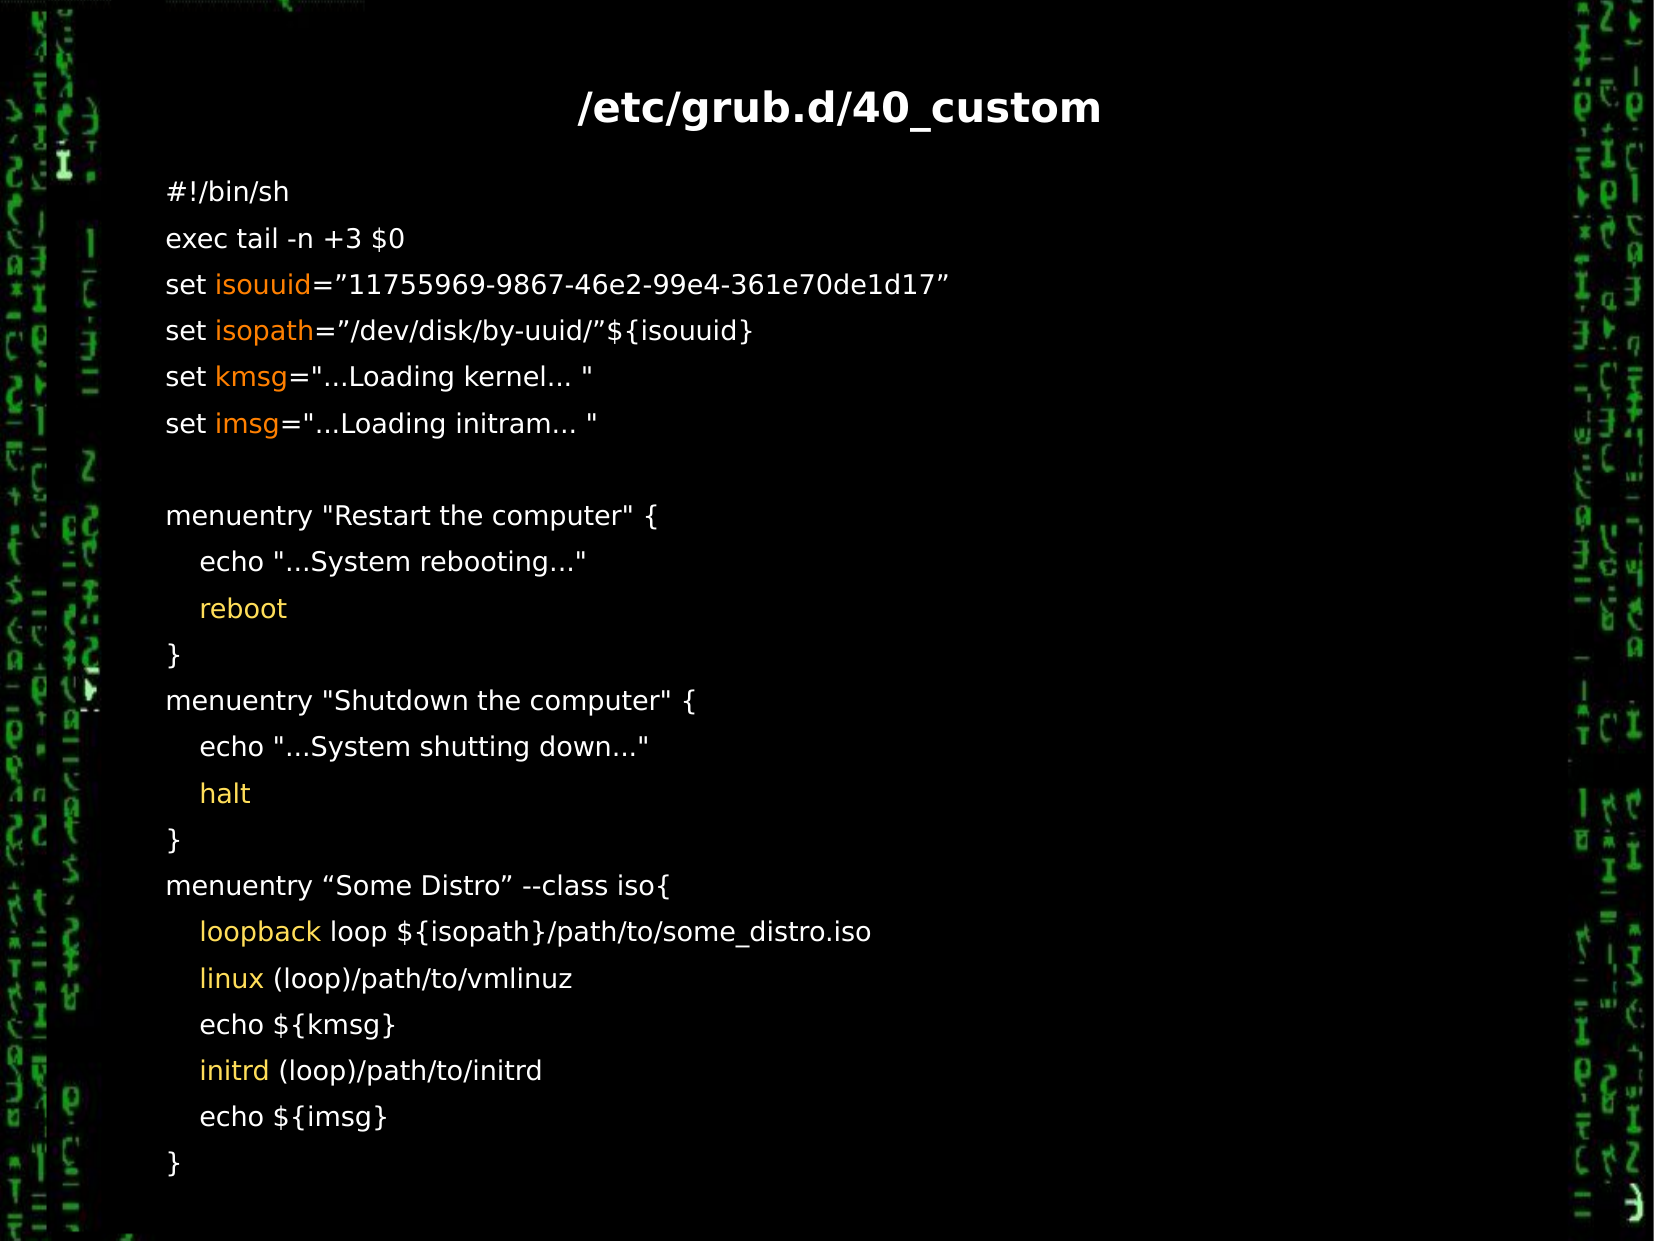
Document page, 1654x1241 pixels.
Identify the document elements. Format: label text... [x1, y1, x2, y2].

list /etc/grub.d/40_custom #!/bin/sh exec tail -n +3 $0 set isouuid=”11755969-9867-46e2-99e4-361e70de1d17” set isopath=”/dev/disk/by-uuid/”${isouuid} set kmsg="...Loading kernel... " set imsg="...Loading initram... " menuentry "Restart the computer" { echo "...System rebooting..." reboot } menuentry "Shutdown the computer" { echo "...System shutting down..." halt } menuentry “Some Distro” --class iso{ loopback loop ${isopath}/path/to/some_distro.iso linux (loop)/path/to/vmlinuz echo ${kmsg} initrd (loop)/path/to/initrd echo ${imsg} } [94, 83, 1516, 1241]
picture [0, 0, 1654, 1241]
